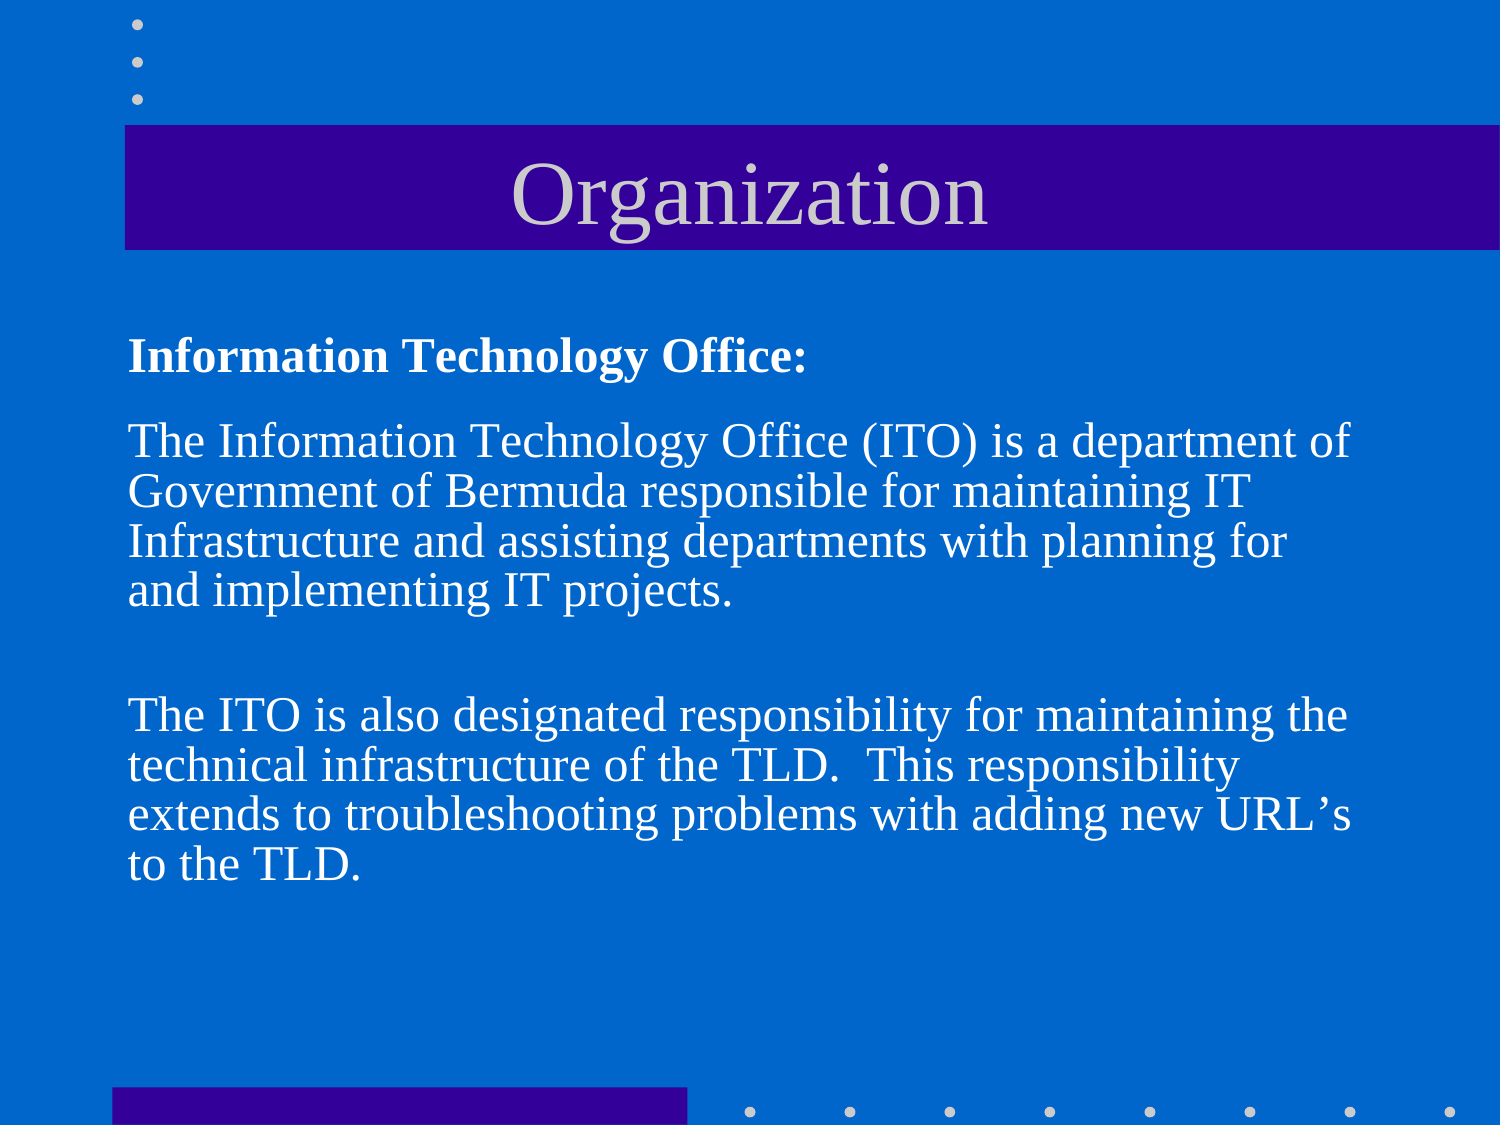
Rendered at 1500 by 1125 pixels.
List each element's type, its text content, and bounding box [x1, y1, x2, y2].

title Organization [112, 99, 1388, 288]
list Information Technology Office: The Information Technology Office (ITO) is a department of Government of Bermuda responsible for maintaining IT Infrastructure and assisting departments with planning for and implementing IT projects. The ITO is also designated responsibility for maintaining the technical infrastructure of the TLD. This responsibility extends to troubleshooting problems with adding new URL’s to the TLD. [112, 324, 1388, 1009]
